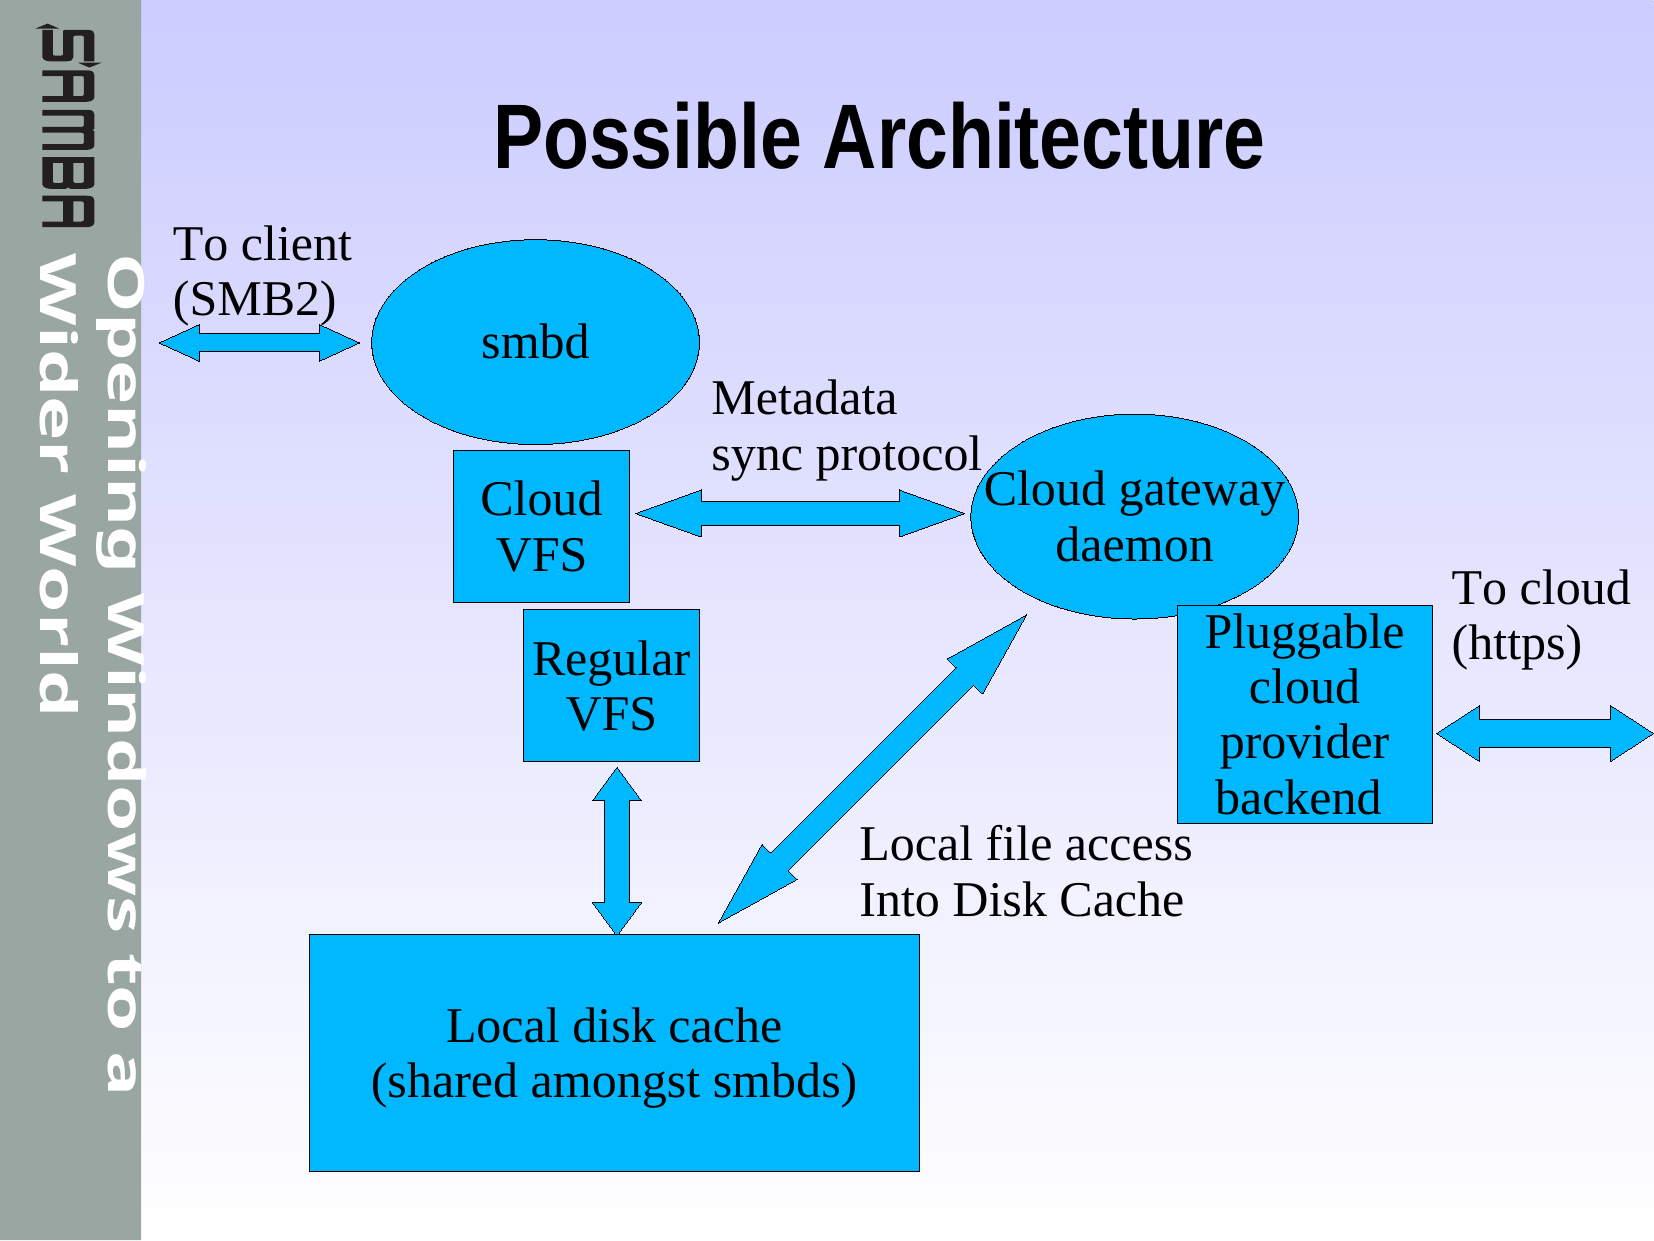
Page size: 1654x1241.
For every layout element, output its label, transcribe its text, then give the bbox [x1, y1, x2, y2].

text_box Local file access Into Disk Cache [859, 816, 1194, 928]
text_box Pluggable cloud provider backend [1177, 605, 1433, 824]
text_box [635, 489, 965, 537]
text_box [592, 767, 642, 934]
title Possible Architecture [173, 31, 1586, 239]
text_box Metadata sync protocol [711, 370, 983, 482]
text_box Cloud gateway daemon [970, 414, 1299, 620]
text_box To client (SMB2) [172, 215, 350, 327]
text_box [159, 327, 360, 362]
text_box Local disk cache (shared amongst smbds) [309, 934, 920, 1172]
text_box To cloud (https) [1451, 559, 1628, 672]
text_box [718, 614, 1027, 924]
text_box [1436, 705, 1654, 762]
text_box Cloud VFS [453, 450, 630, 603]
text_box Regular VFS [523, 609, 700, 762]
text_box smbd [371, 239, 700, 445]
